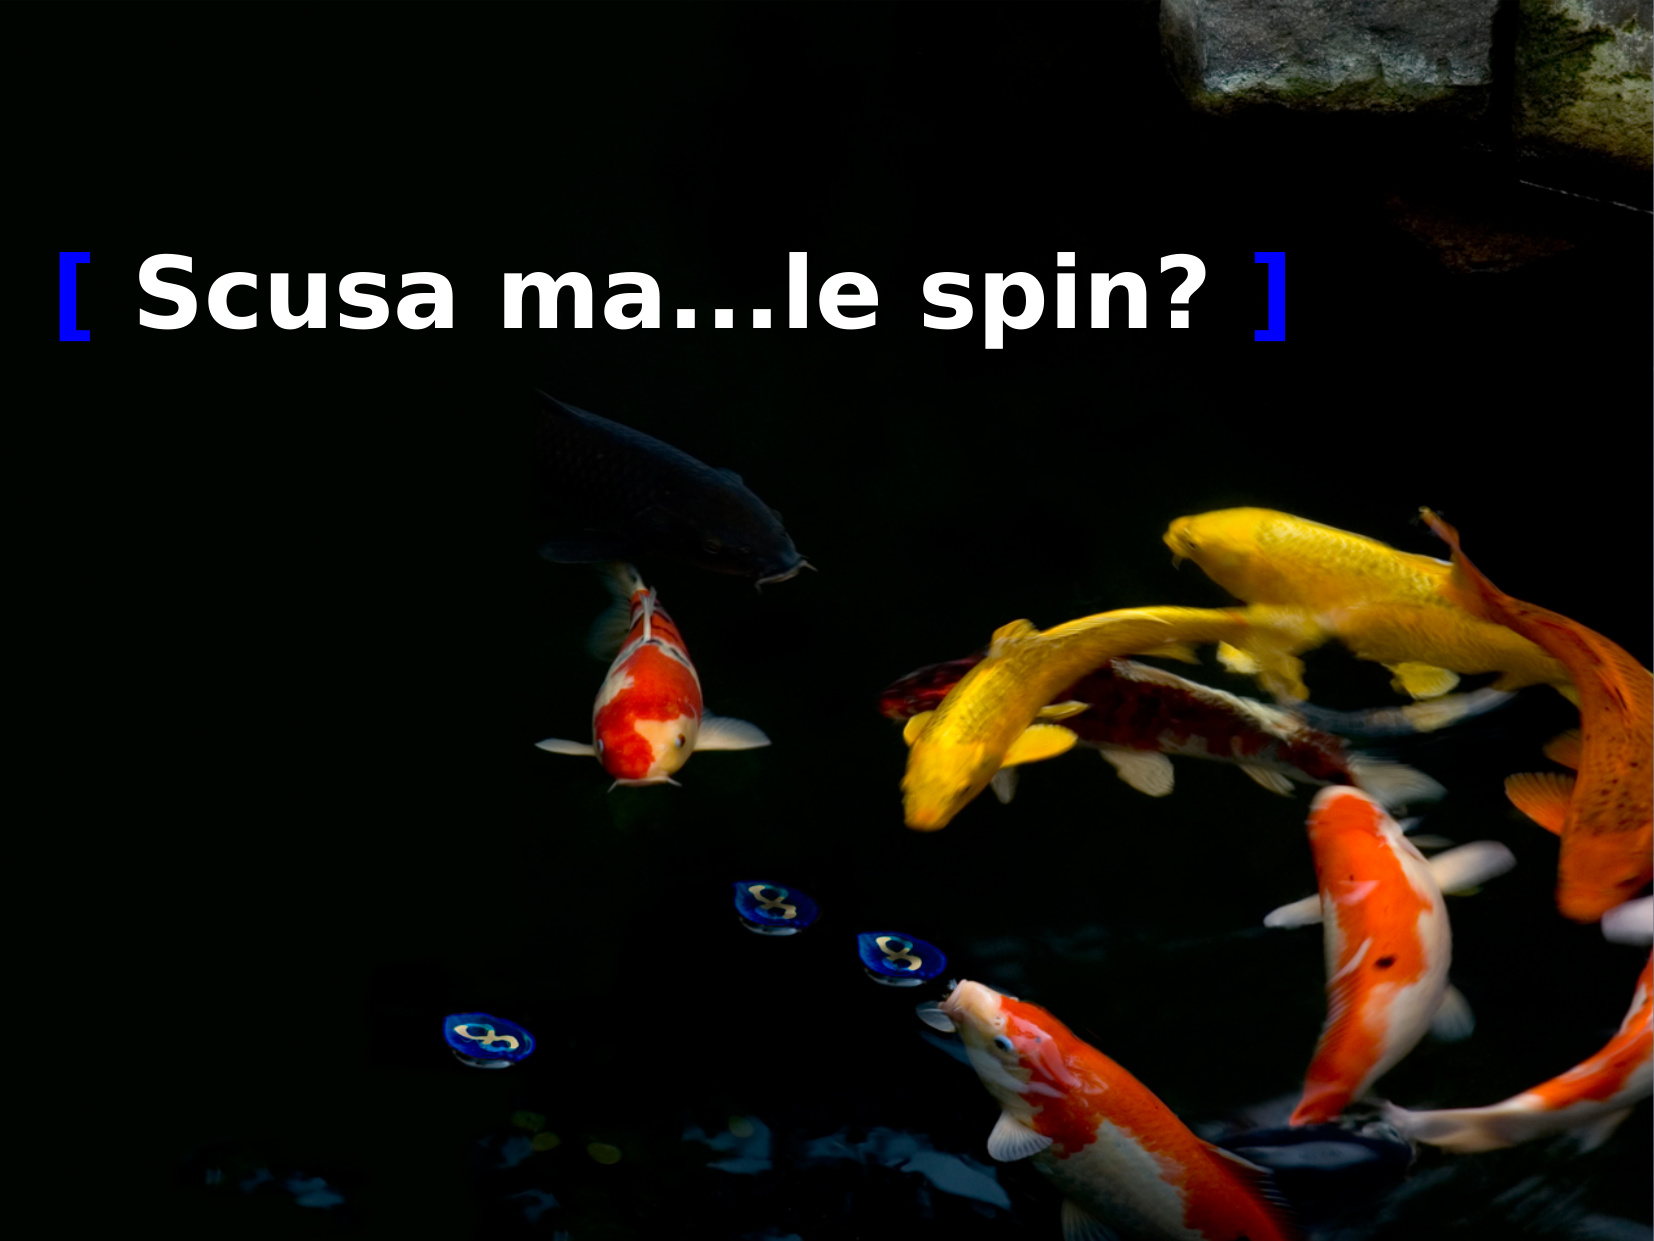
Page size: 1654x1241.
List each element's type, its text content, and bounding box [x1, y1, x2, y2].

picture [0, 0, 1654, 1241]
text_box [ Scusa ma...le spin? ] [36, 224, 1651, 405]
